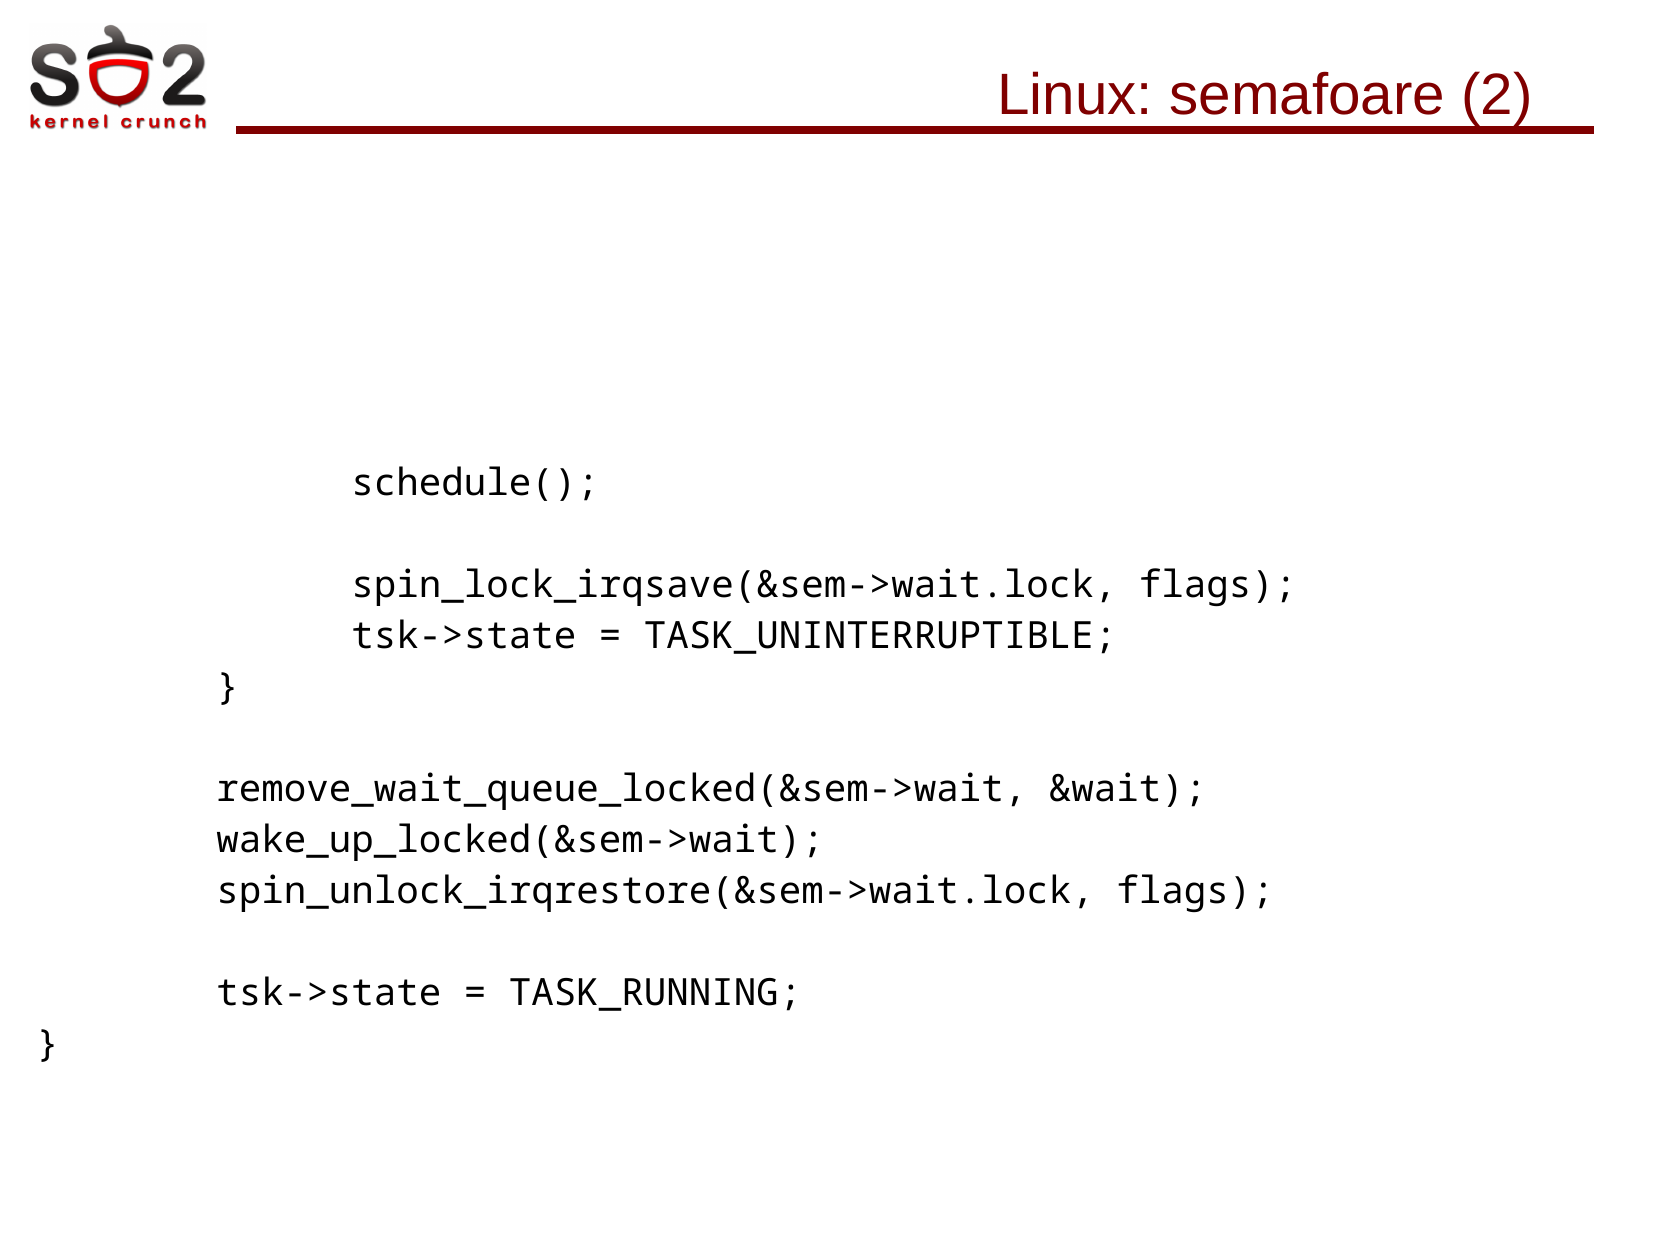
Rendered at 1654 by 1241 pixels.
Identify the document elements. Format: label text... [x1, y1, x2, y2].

picture [29, 23, 121, 130]
title Linux: semafoare (2) [121, 11, 1534, 178]
list schedule(); spin_lock_irqsave(&sem->wait.lock, flags); tsk->state = TASK_UNINTERRUPTIBLE; } remove_wait_queue_locked(&sem->wait, &wait); wake_up_locked(&sem->wait); spin_unlock_irqrestore(&sem->wait.lock, flags); tsk->state = TASK_RUNNING; } [18, 370, 1654, 1153]
